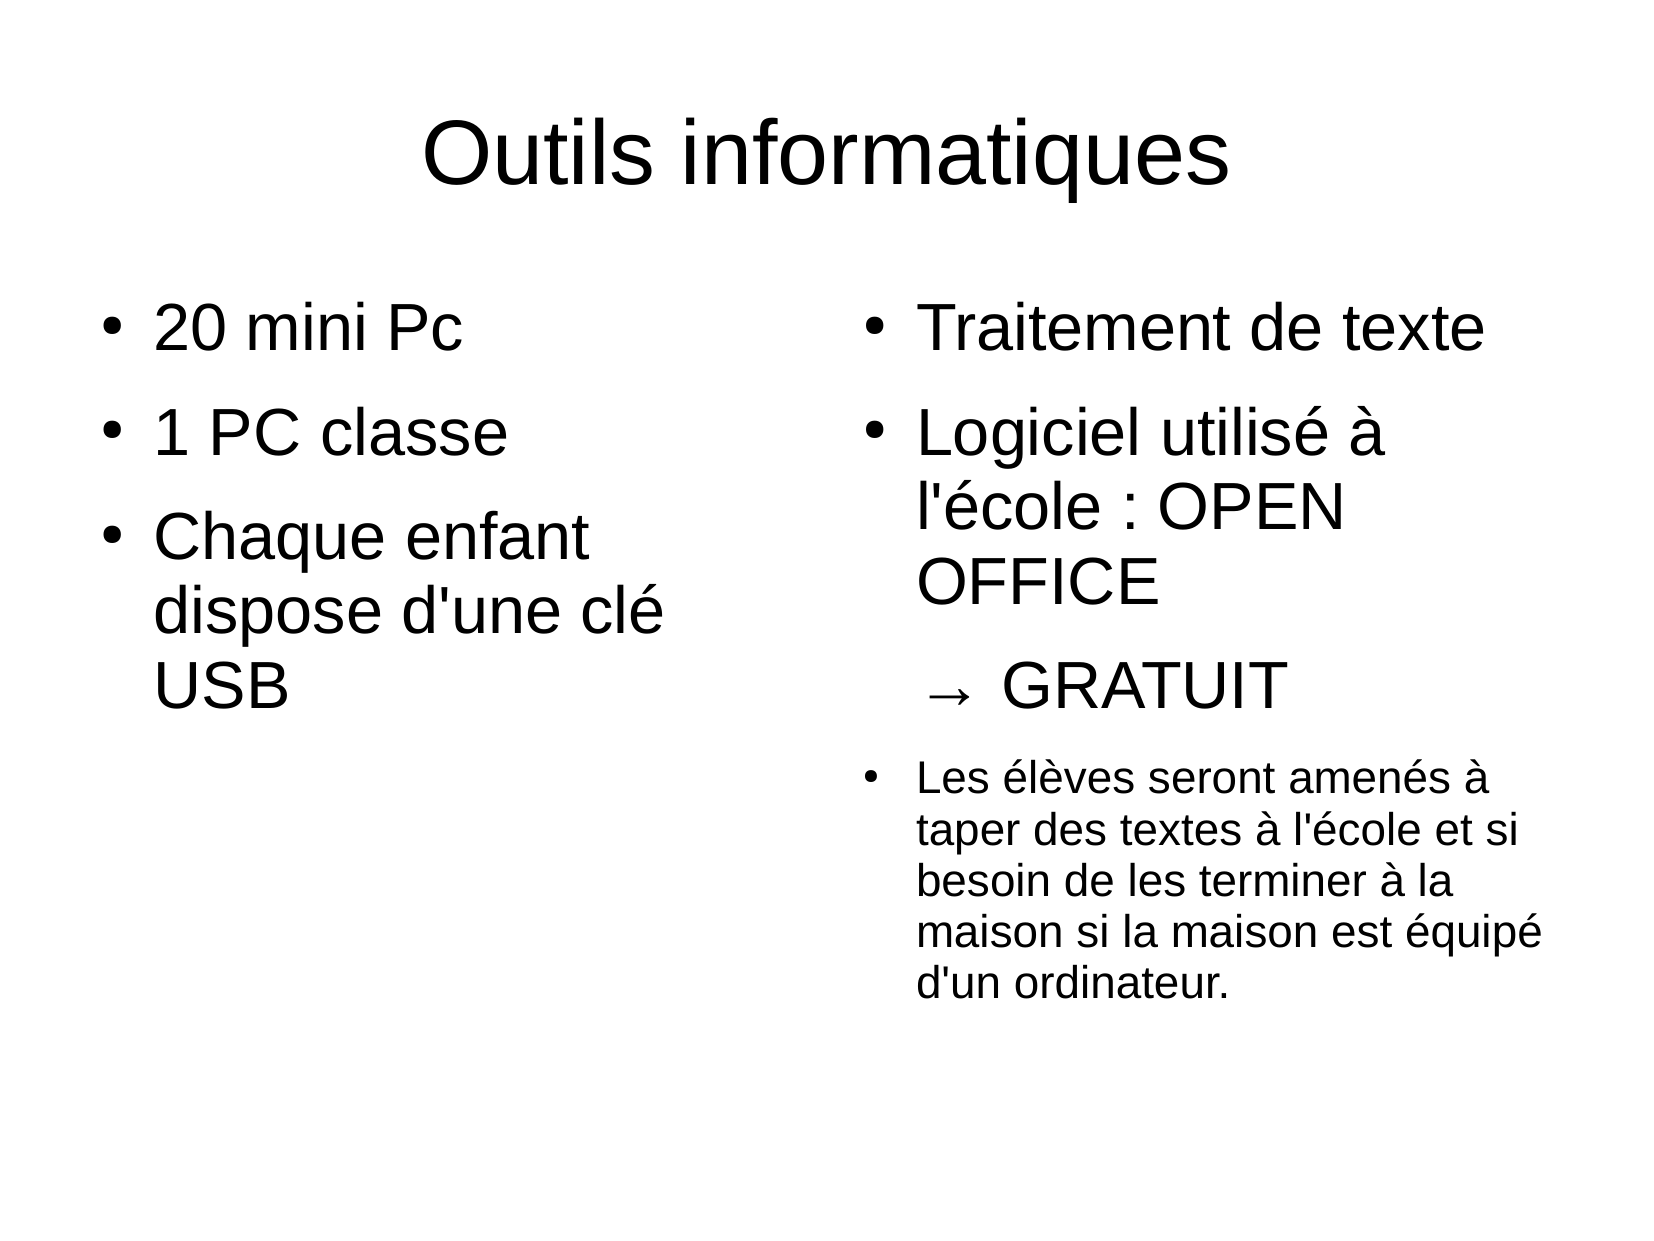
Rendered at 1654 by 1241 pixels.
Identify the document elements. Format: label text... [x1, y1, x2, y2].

list Traitement de texte Logiciel utilisé à l'école : OPEN OFFICE → GRATUIT Les élèves seront amenés à taper des textes à l'école et si besoin de les terminer à la maison si la maison est équipé d'un ordinateur. [845, 290, 1572, 1109]
title Outils informatiques [82, 49, 1571, 257]
list 20 mini Pc 1 PC classe Chaque enfant dispose d'une clé USB [82, 290, 809, 1109]
